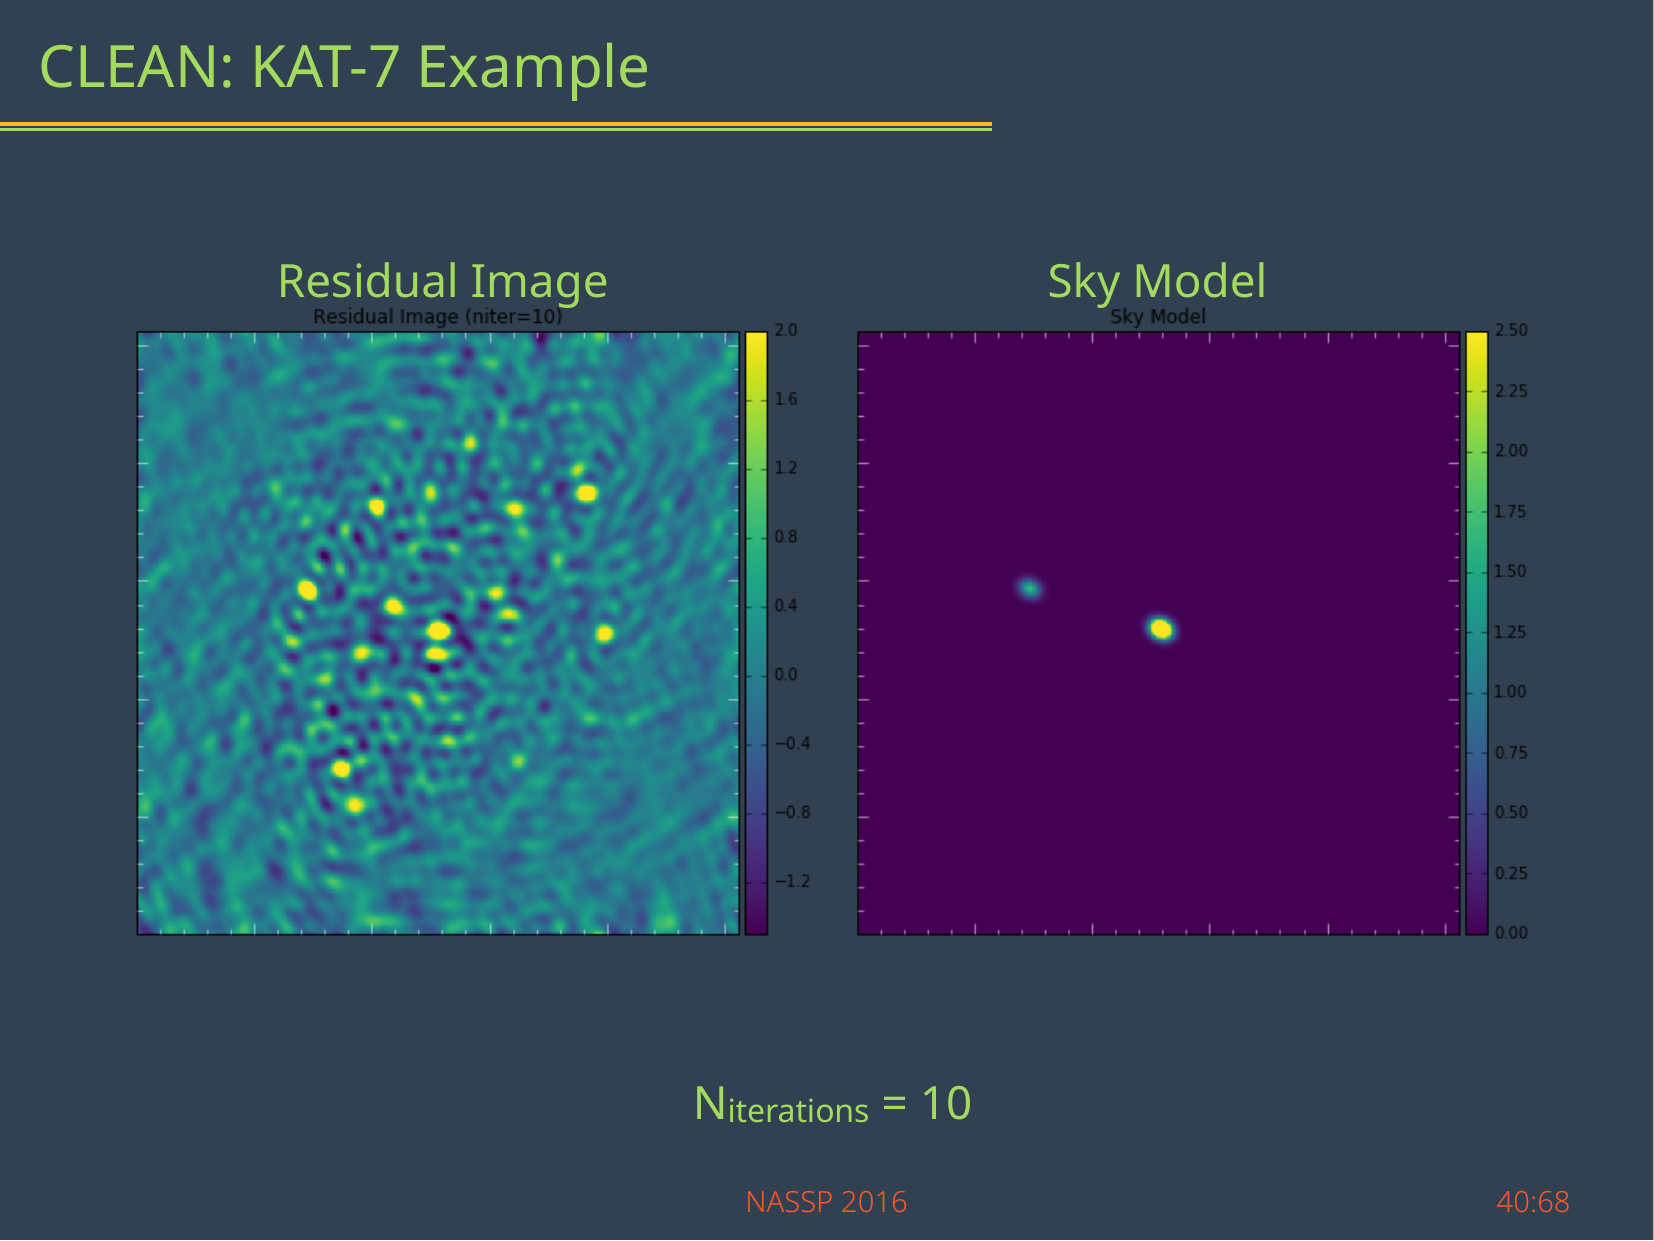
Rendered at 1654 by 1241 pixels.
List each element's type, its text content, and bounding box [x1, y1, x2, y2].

picture [126, 297, 1539, 953]
text_box CLEAN: KAT-7 Example [23, 17, 1063, 103]
text_box Residual Image [212, 241, 674, 297]
text_box Niterations = 10 [602, 1062, 1063, 1144]
text_box Sky Model [927, 241, 1388, 297]
